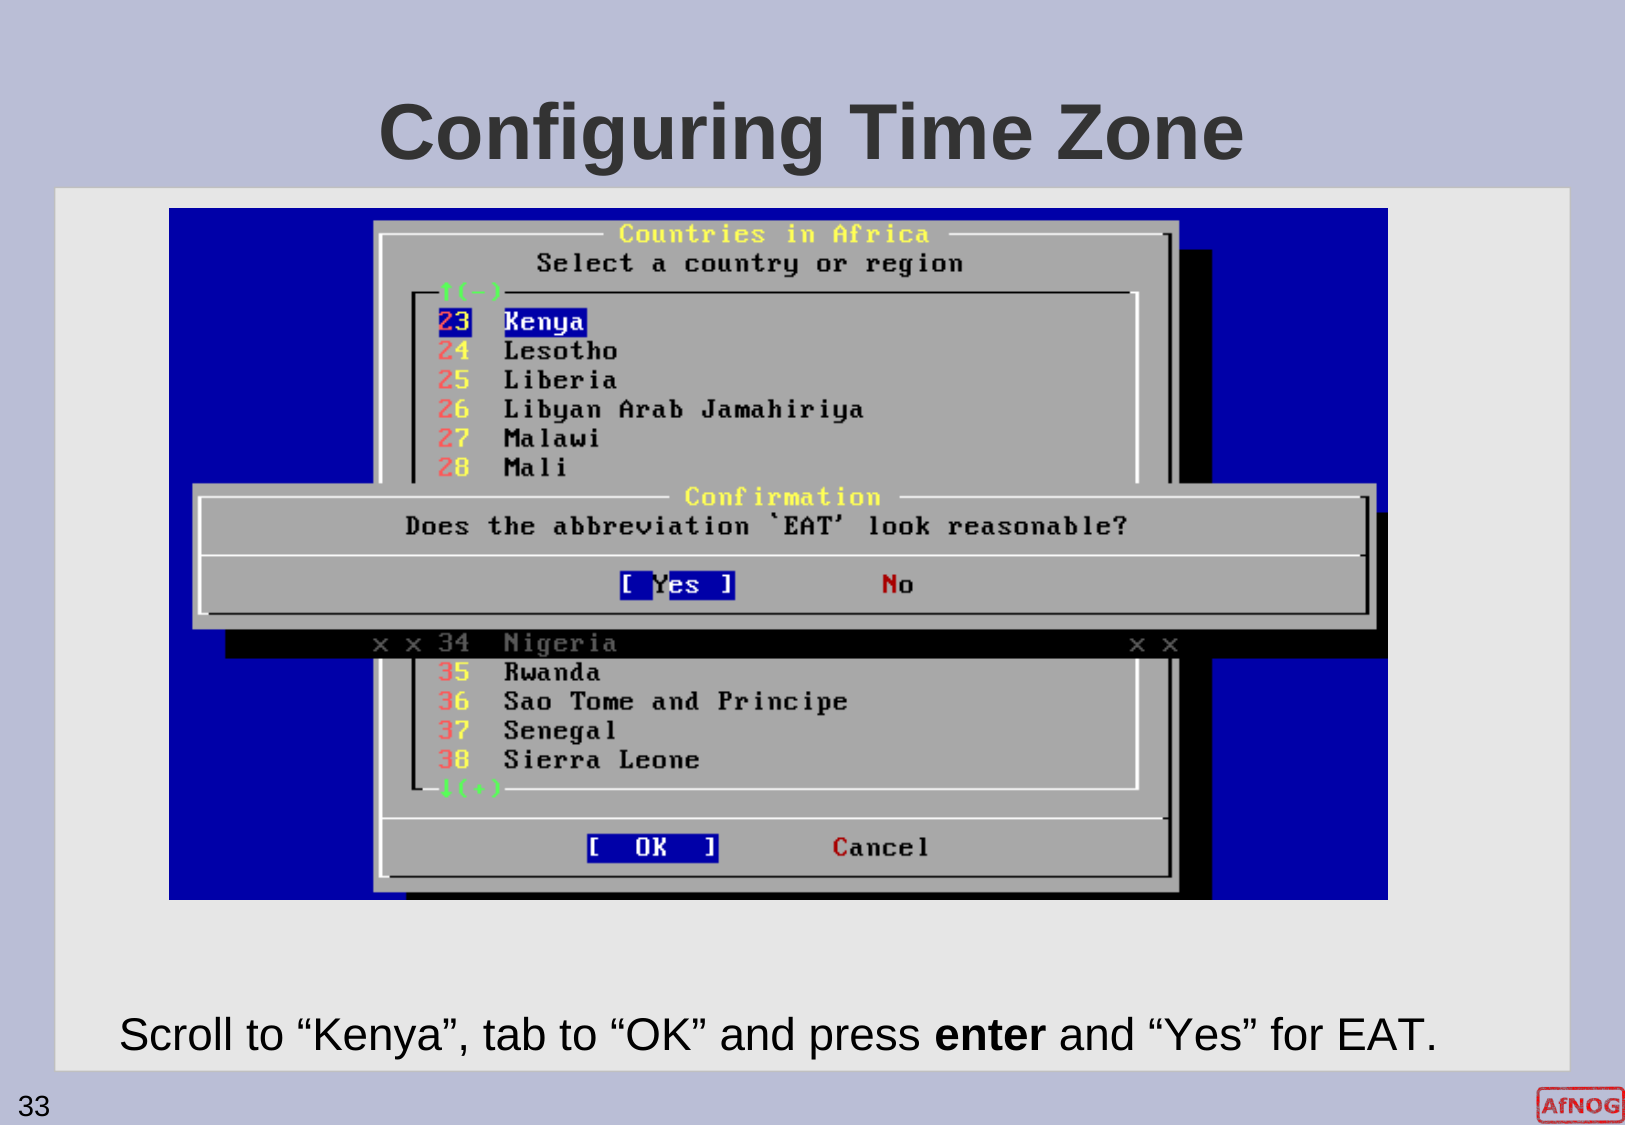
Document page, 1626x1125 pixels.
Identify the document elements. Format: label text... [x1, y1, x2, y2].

text_box Configuring Time Zone [54, 44, 1571, 215]
picture [169, 208, 1388, 901]
text_box Scroll to “Kenya”, tab to “OK” and press enter and “Yes” for EAT. [75, 997, 1483, 1065]
picture [1535, 1085, 1626, 1125]
